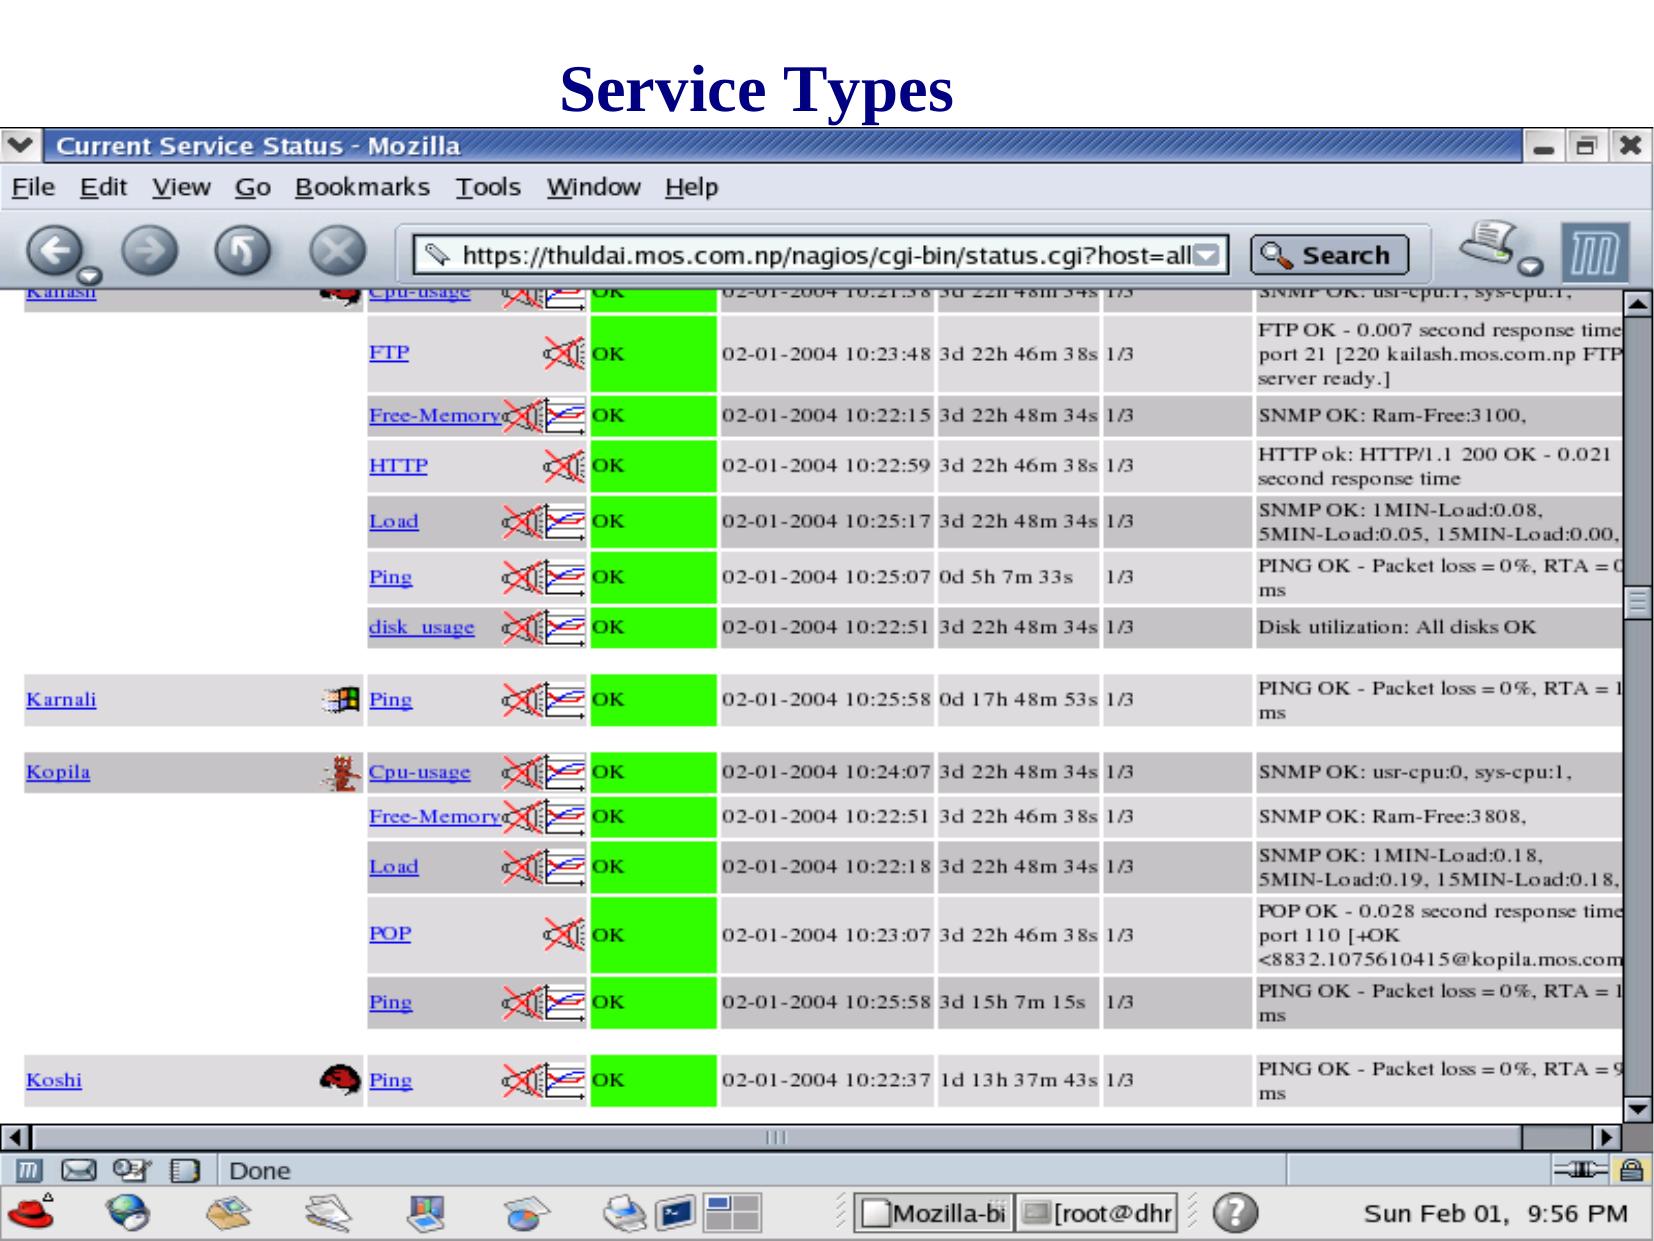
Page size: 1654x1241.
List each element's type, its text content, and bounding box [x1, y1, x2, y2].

text_box Service Types [112, 36, 1388, 127]
picture [0, 127, 1654, 1241]
